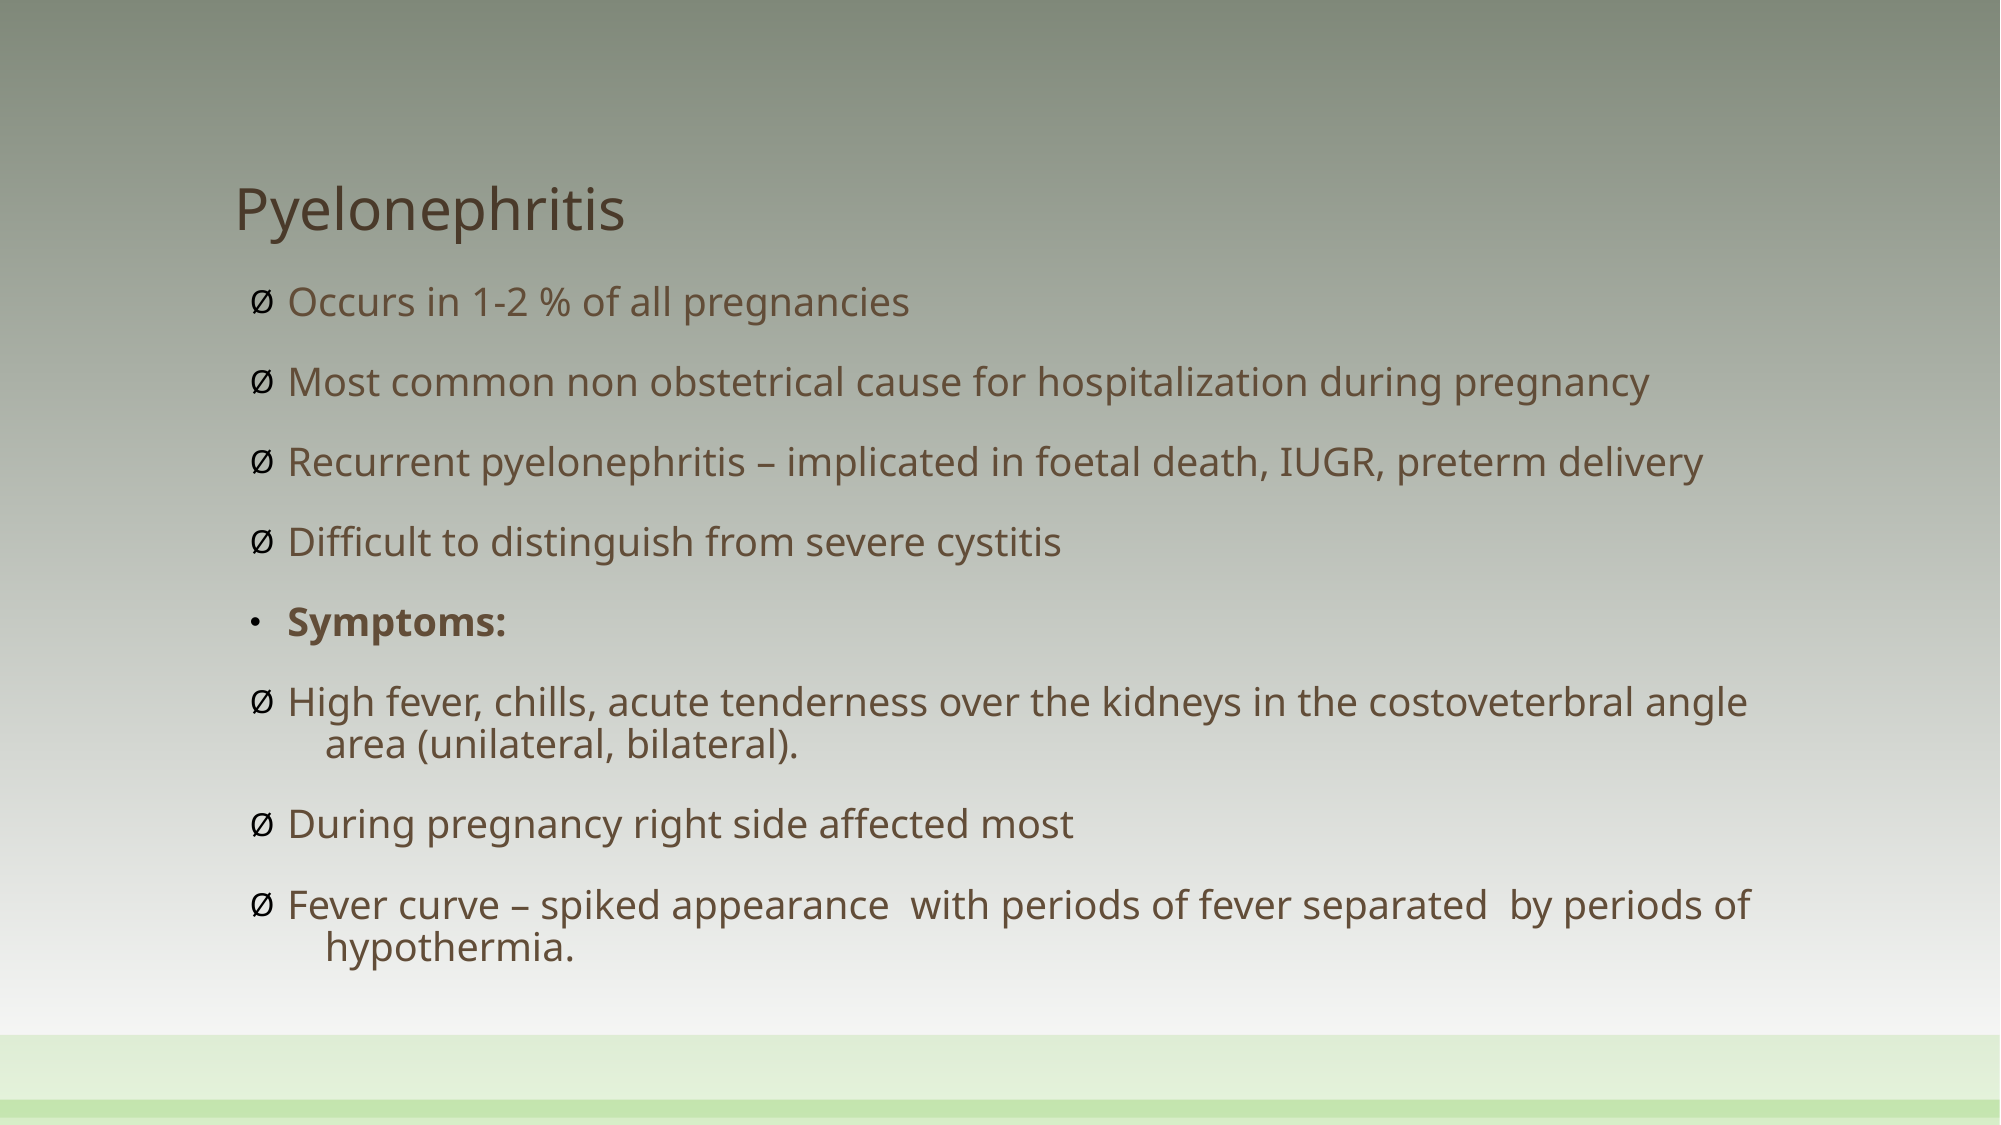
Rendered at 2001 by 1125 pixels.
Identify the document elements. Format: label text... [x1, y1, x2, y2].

list Occurs in 1-2 % of all pregnancies Most common non obstetrical cause for hospitalization during pregnancy Recurrent pyelonephritis – implicated in foetal death, IUGR, preterm delivery Difficult to distinguish from severe cystitis Symptoms: High fever, chills, acute tenderness over the kidneys in the costoveterbral angle area (unilateral, bilateral). During pregnancy right side affected most Fever curve – spiked appearance with periods of fever separated by periods of hypothermia. [219, 274, 1780, 987]
title Pyelonephritis [219, 71, 1780, 251]
